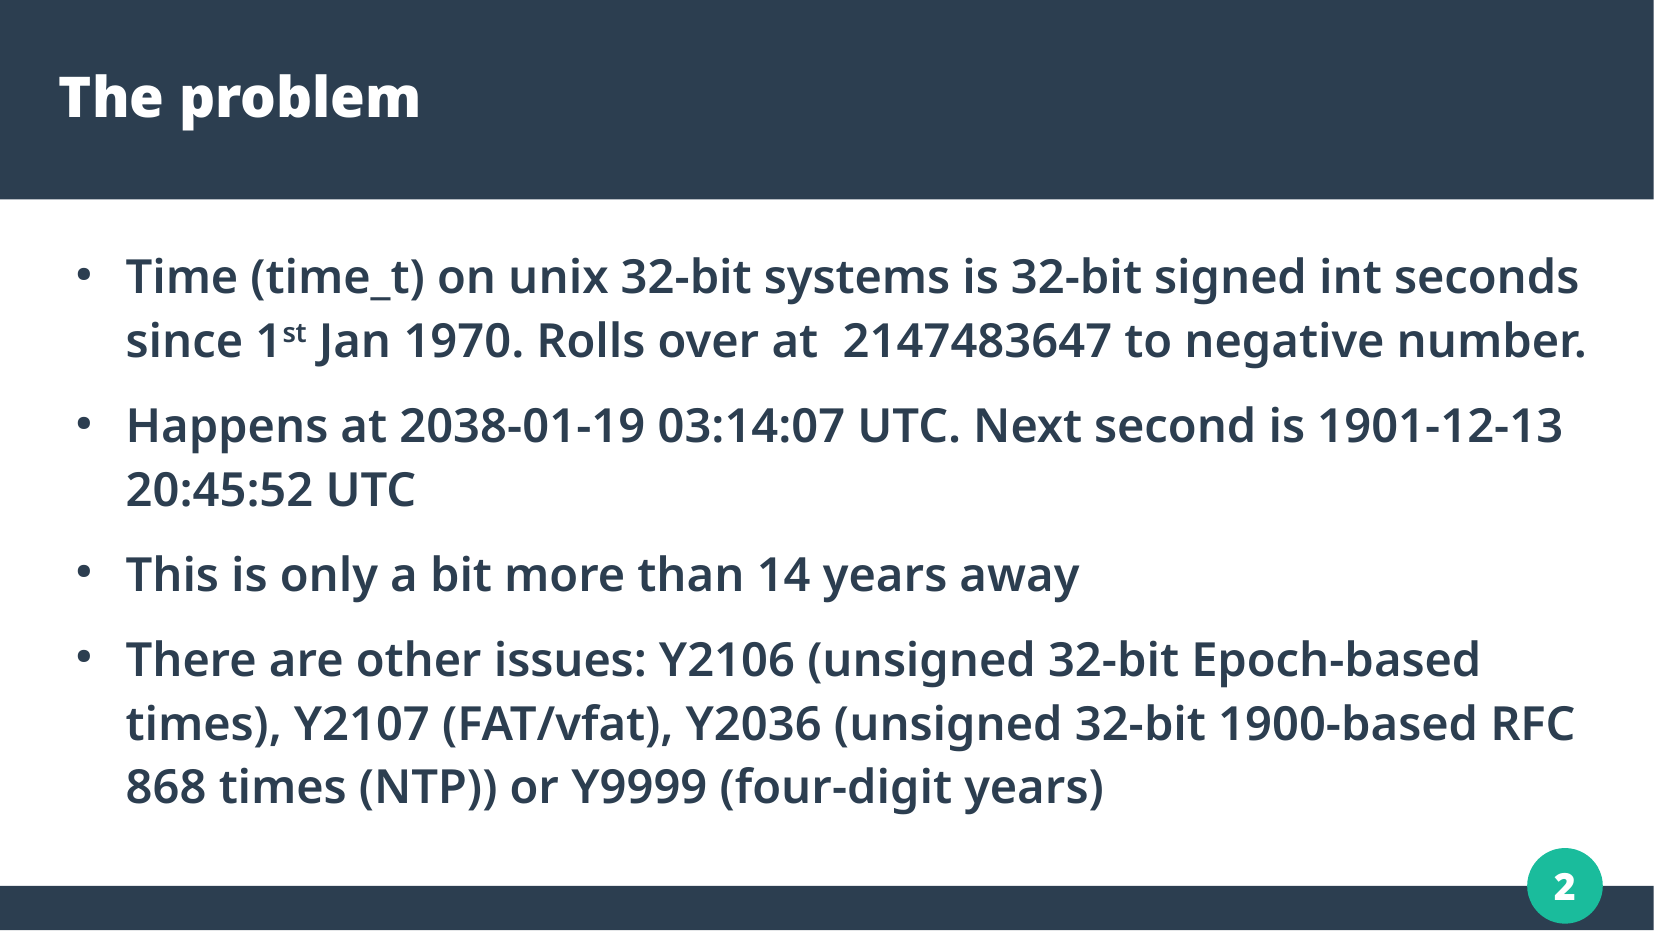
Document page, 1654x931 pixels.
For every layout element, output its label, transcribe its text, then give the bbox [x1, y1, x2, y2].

title The problem [59, 37, 1595, 156]
list Time (time_t) on unix 32-bit systems is 32-bit signed int seconds since 1st Jan 1970. Rolls over at 2147483647 to negative number. Happens at 2038-01-19 03:14:07 UTC. Next second is 1901-12-13 20:45:52 UTC This is only a bit more than 14 years away There are other issues: Y2106 (unsigned 32-bit Epoch-based times), Y2107 (FAT/vfat), Y2036 (unsigned 32-bit 1900-based RFC 868 times (NTP)) or Y9999 (four-digit years) [59, 243, 1595, 864]
